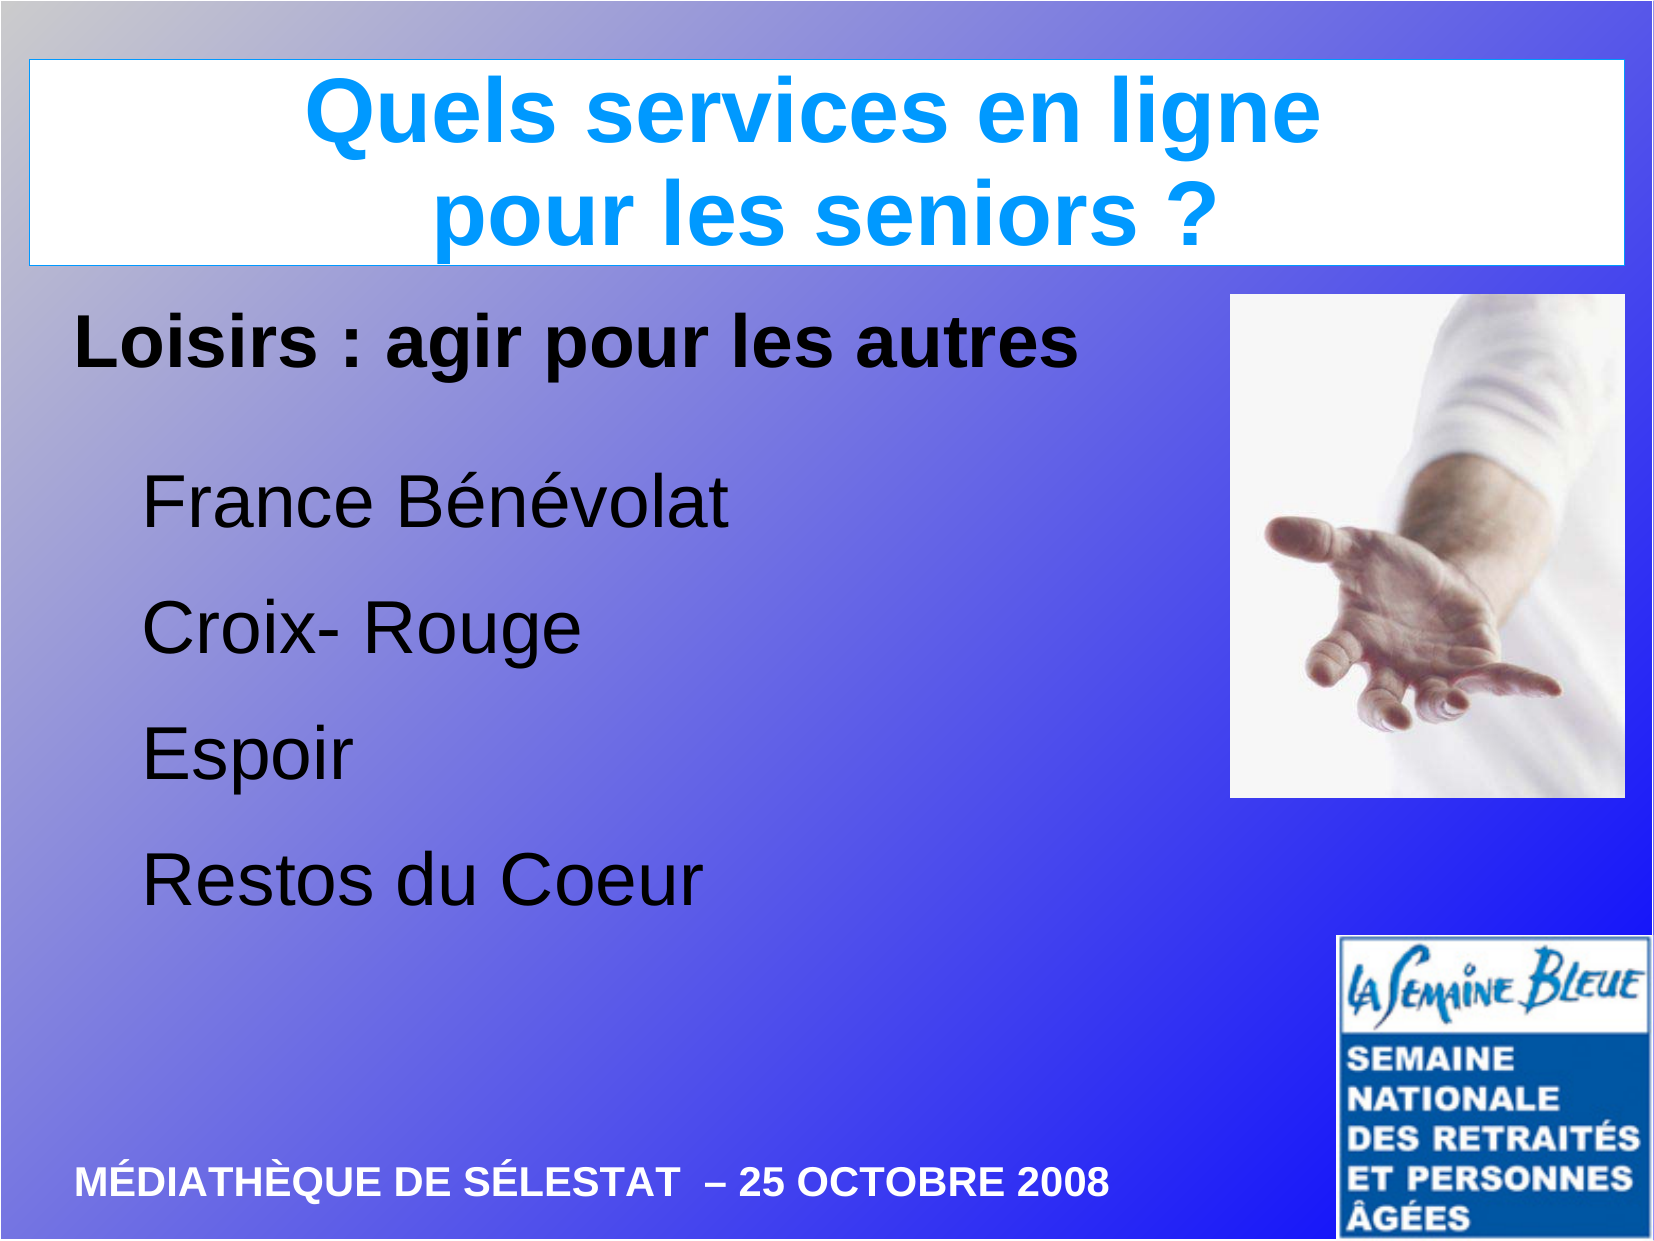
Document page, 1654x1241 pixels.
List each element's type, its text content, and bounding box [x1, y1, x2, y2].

text_box Loisirs : agir pour les autres [59, 292, 1625, 392]
subtitle France Bénévolat Croix- Rouge Espoir Restos du Coeur [118, 413, 1571, 927]
text_box MÉDIATHÈQUE DE SÉLESTAT – 25 OCTOBRE 2008 [59, 1151, 1329, 1214]
text_box [0, 0, 1654, 1241]
text_box Quels services en ligne pour les seniors ? [29, 59, 1625, 266]
picture [1336, 935, 1654, 1241]
picture [1230, 294, 1625, 798]
